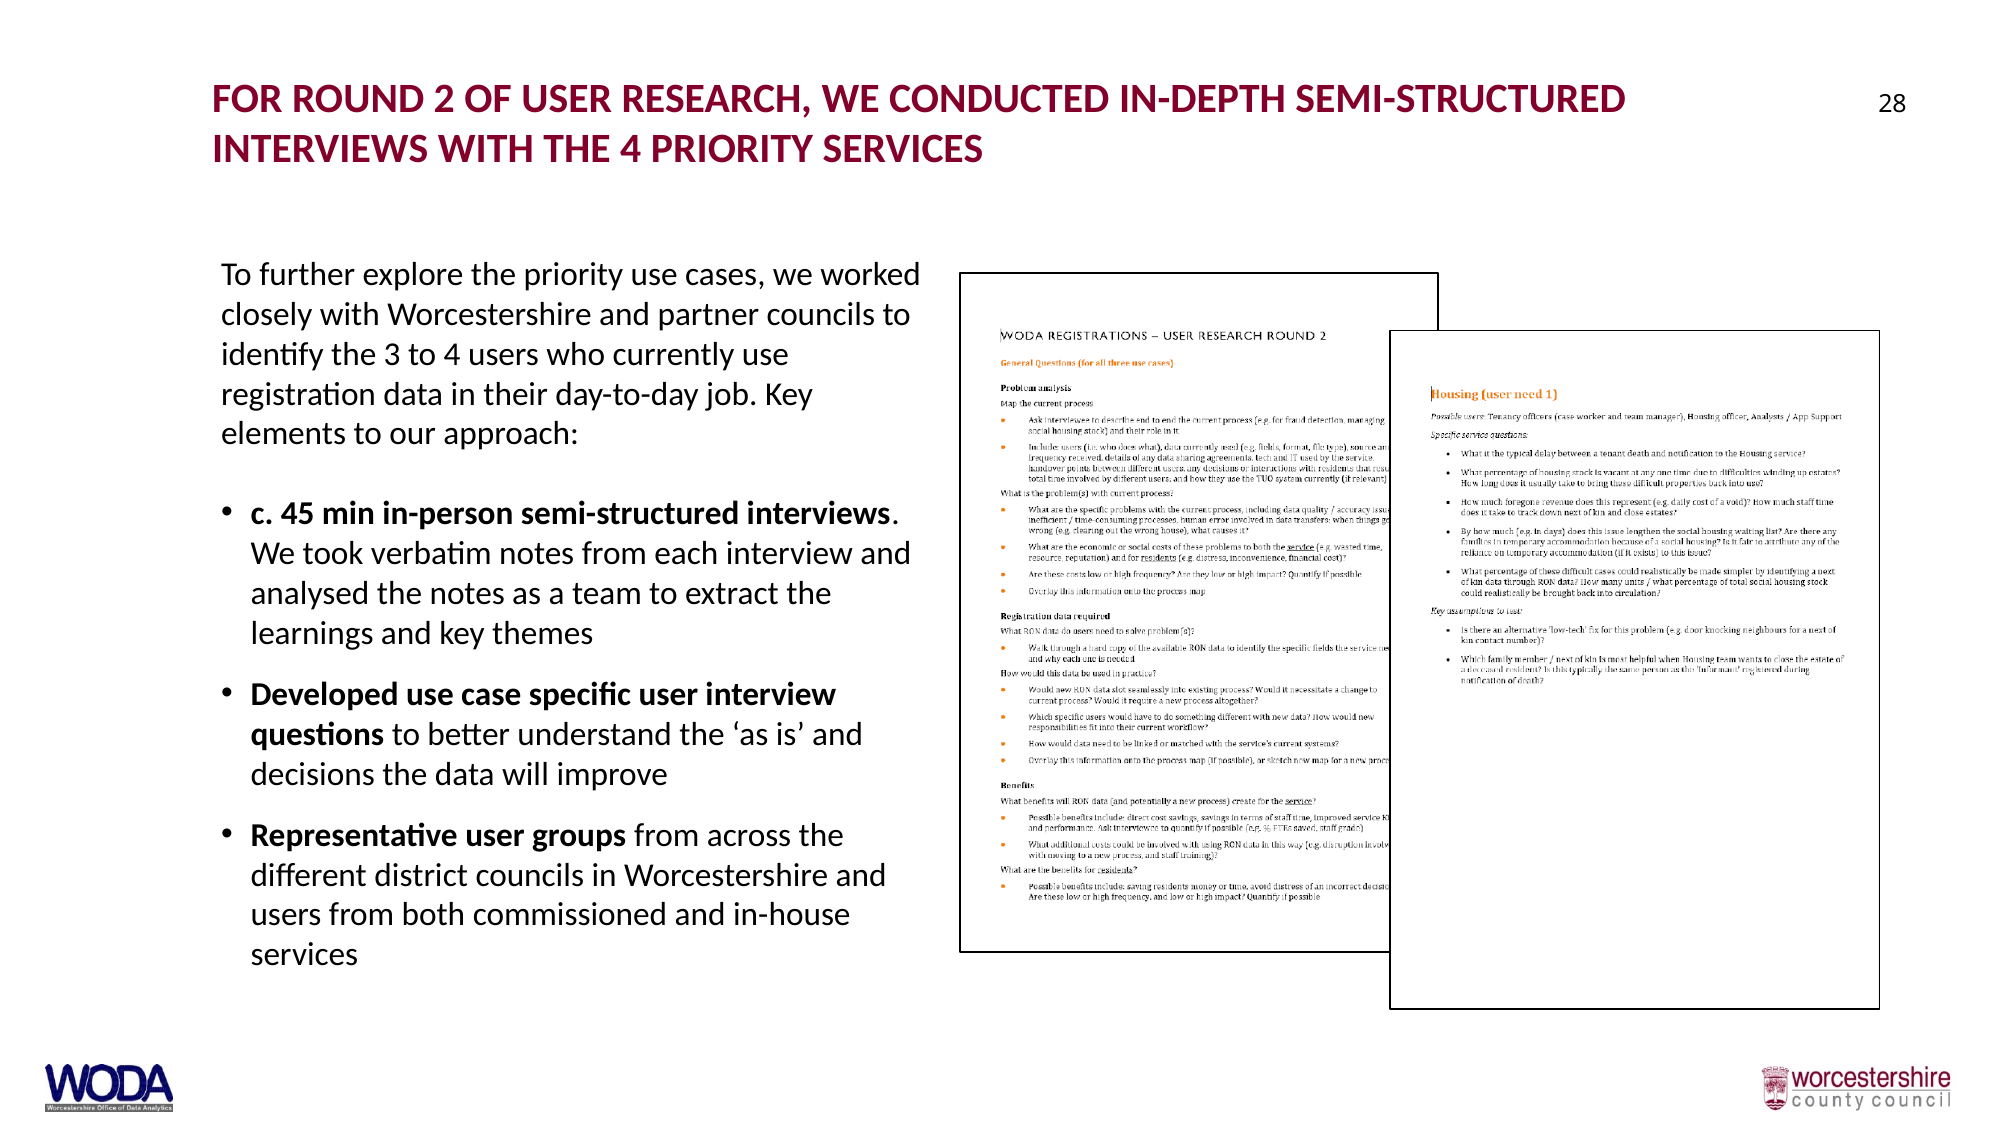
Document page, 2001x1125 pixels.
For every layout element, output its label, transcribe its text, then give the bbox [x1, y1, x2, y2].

text_box To further explore the priority use cases, we worked closely with Worcestershire and partner councils to identify the 3 to 4 users who currently use registration data in their day-to-day job. Key elements to our approach: c. 45 min in-person semi-structured interviews. We took verbatim notes from each interview and analysed the notes as a team to extract the learnings and key themes Developed use case specific user interview questions to better understand the ‘as is’ and decisions the data will improve Representative user groups from across the different district councils in Worcestershire and users from both commissioned and in-house services [220, 252, 934, 1060]
picture [45, 1064, 173, 1112]
picture [1390, 331, 1879, 1009]
title FOR ROUND 2 OF USER RESEARCH, WE CONDUCTED IN-DEPTH SEMI-STRUCTURED INTERVIEWS WITH THE 4 PRIORITY SERVICES [212, 70, 1809, 183]
picture [960, 273, 1438, 952]
picture [1749, 1055, 1971, 1121]
slide_number <number> [1850, 87, 1907, 148]
